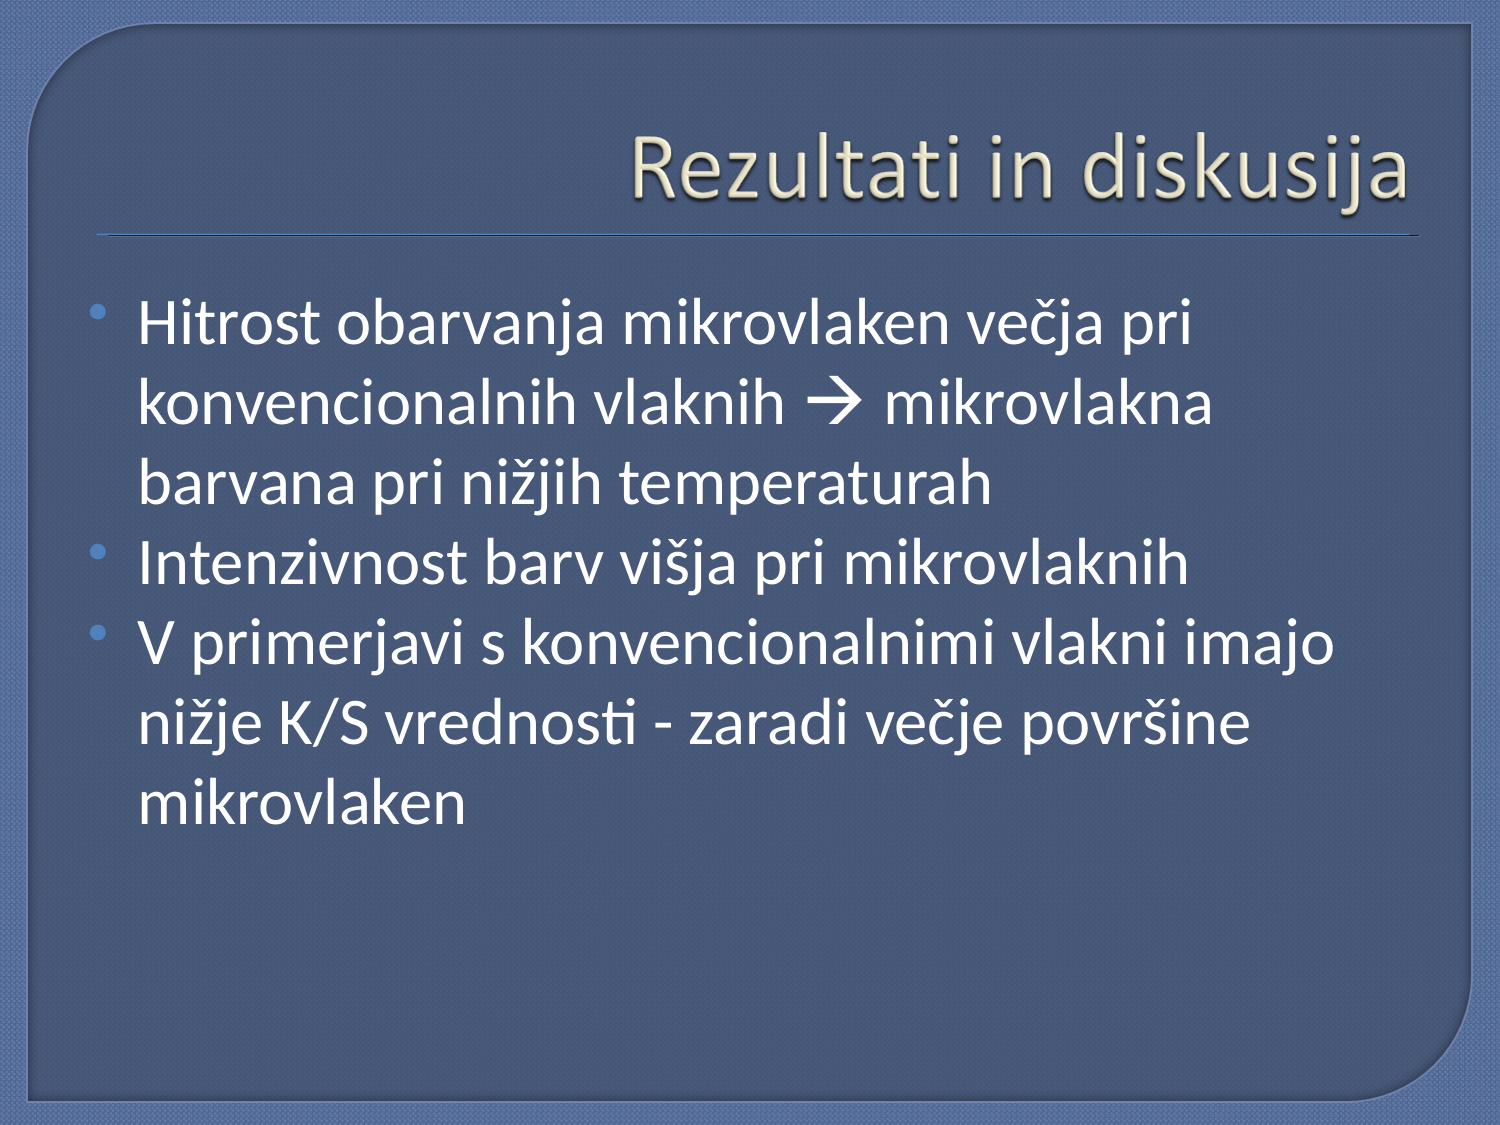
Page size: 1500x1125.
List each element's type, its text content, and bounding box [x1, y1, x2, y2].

list Hitrost obarvanja mikrovlaken večja pri konvencionalnih vlaknih  mikrovlakna barvana pri nižjih temperaturah Intenzivnost barv višja pri mikrovlaknih V primerjavi s konvencionalnimi vlakni imajo nižje K/S vrednosti - zaradi večje površine mikrovlaken [75, 270, 1426, 1013]
picture [0, 0, 1500, 1125]
text_box [75, 41, 1476, 291]
